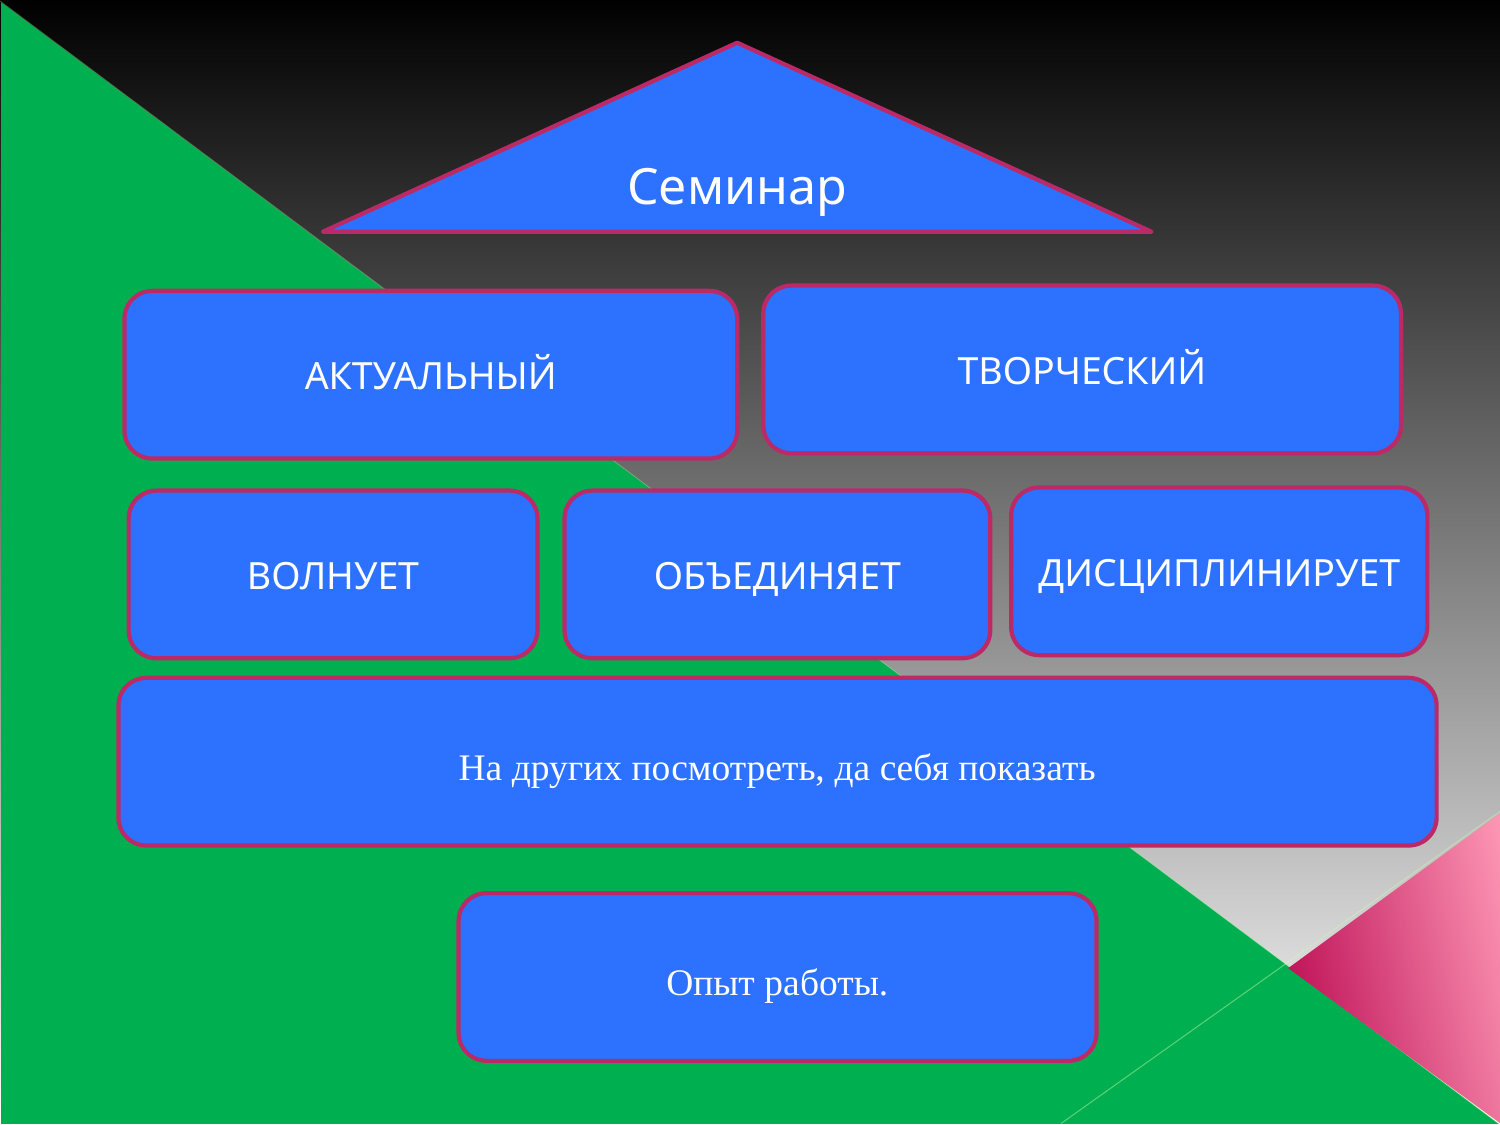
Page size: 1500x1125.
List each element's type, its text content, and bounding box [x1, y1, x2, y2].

text_box На других посмотреть, да себя показать [118, 677, 1437, 846]
text_box АКТУАЛЬНЫЙ [124, 290, 738, 459]
text_box Опыт работы. [458, 893, 1097, 1061]
text_box ДИСЦИПЛИНИРУЕТ [1011, 487, 1428, 656]
text_box ТВОРЧЕСКИЙ [763, 285, 1402, 454]
text_box Семинар [322, 42, 1152, 232]
text_box ОБЪЕДИНЯЕТ [564, 490, 991, 659]
text_box ВОЛНУЕТ [128, 490, 538, 659]
